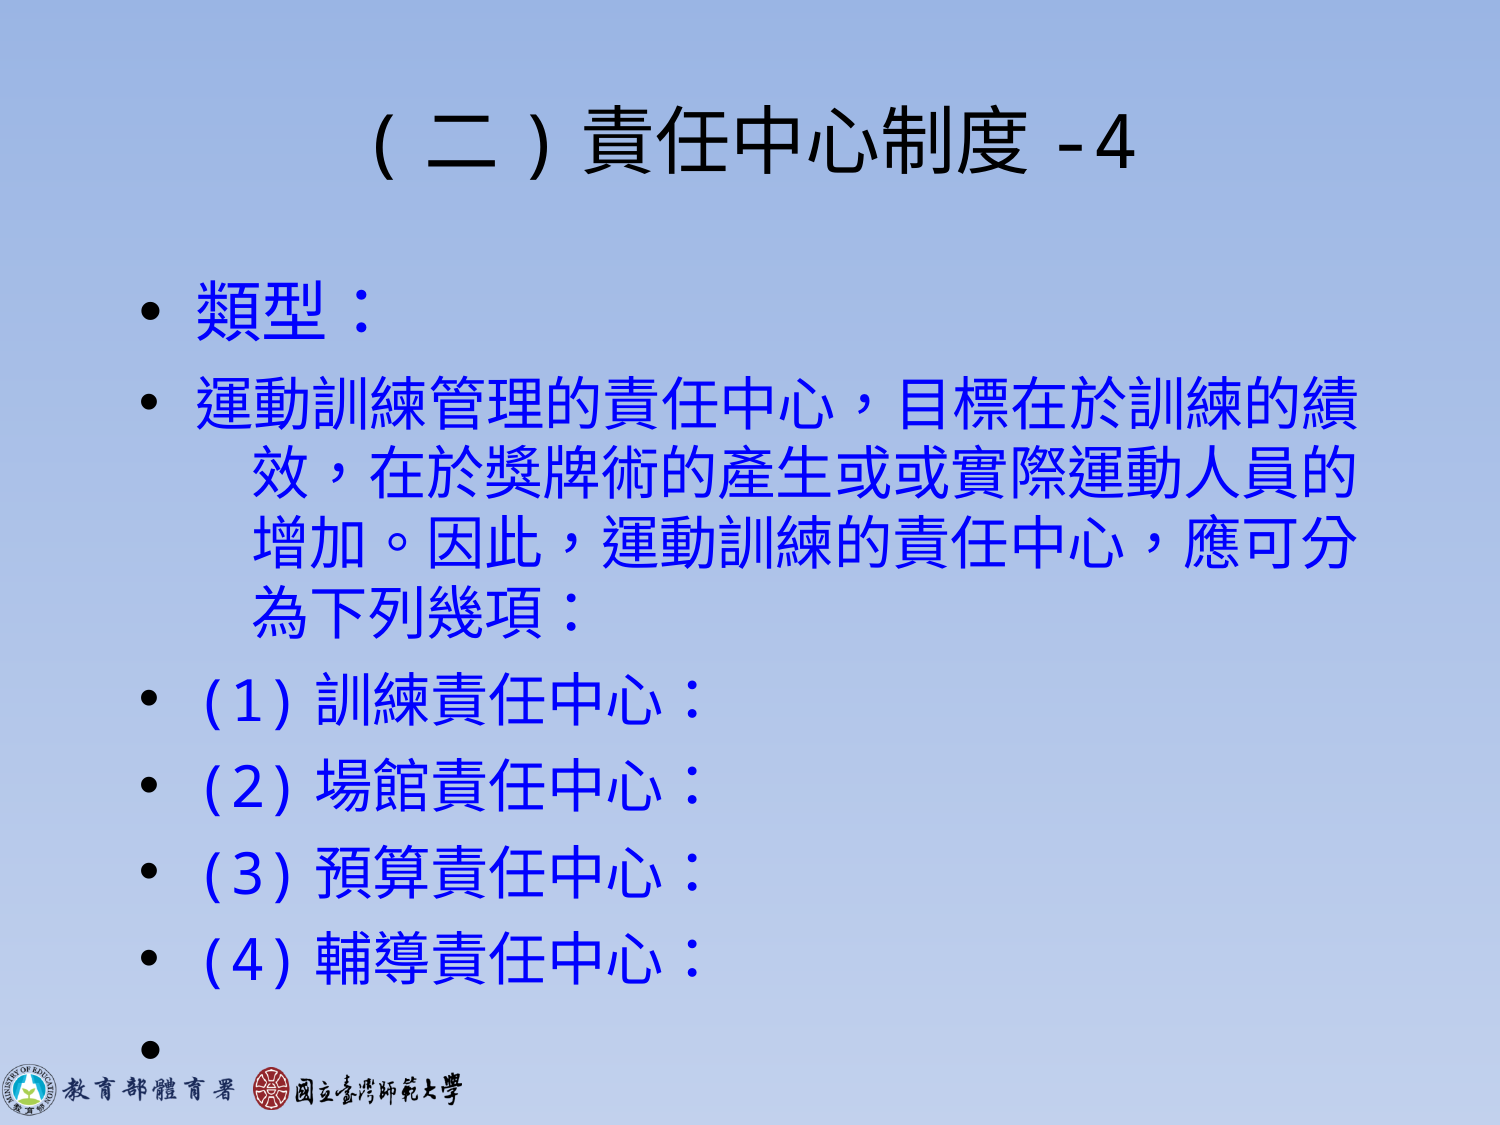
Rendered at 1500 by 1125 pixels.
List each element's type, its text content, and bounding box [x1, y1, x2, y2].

list 類型： 運動訓練管理的責任中心，目標在於訓練的績效，在於獎牌術的產生或或實際運動人員的增加。因此，運動訓練的責任中心，應可分為下列幾項： (1)訓練責任中心： (2)場館責任中心： (3)預算責任中心： (4)輔導責任中心： [124, 262, 1426, 1005]
title (二)責任中心制度-4 [75, 45, 1426, 233]
